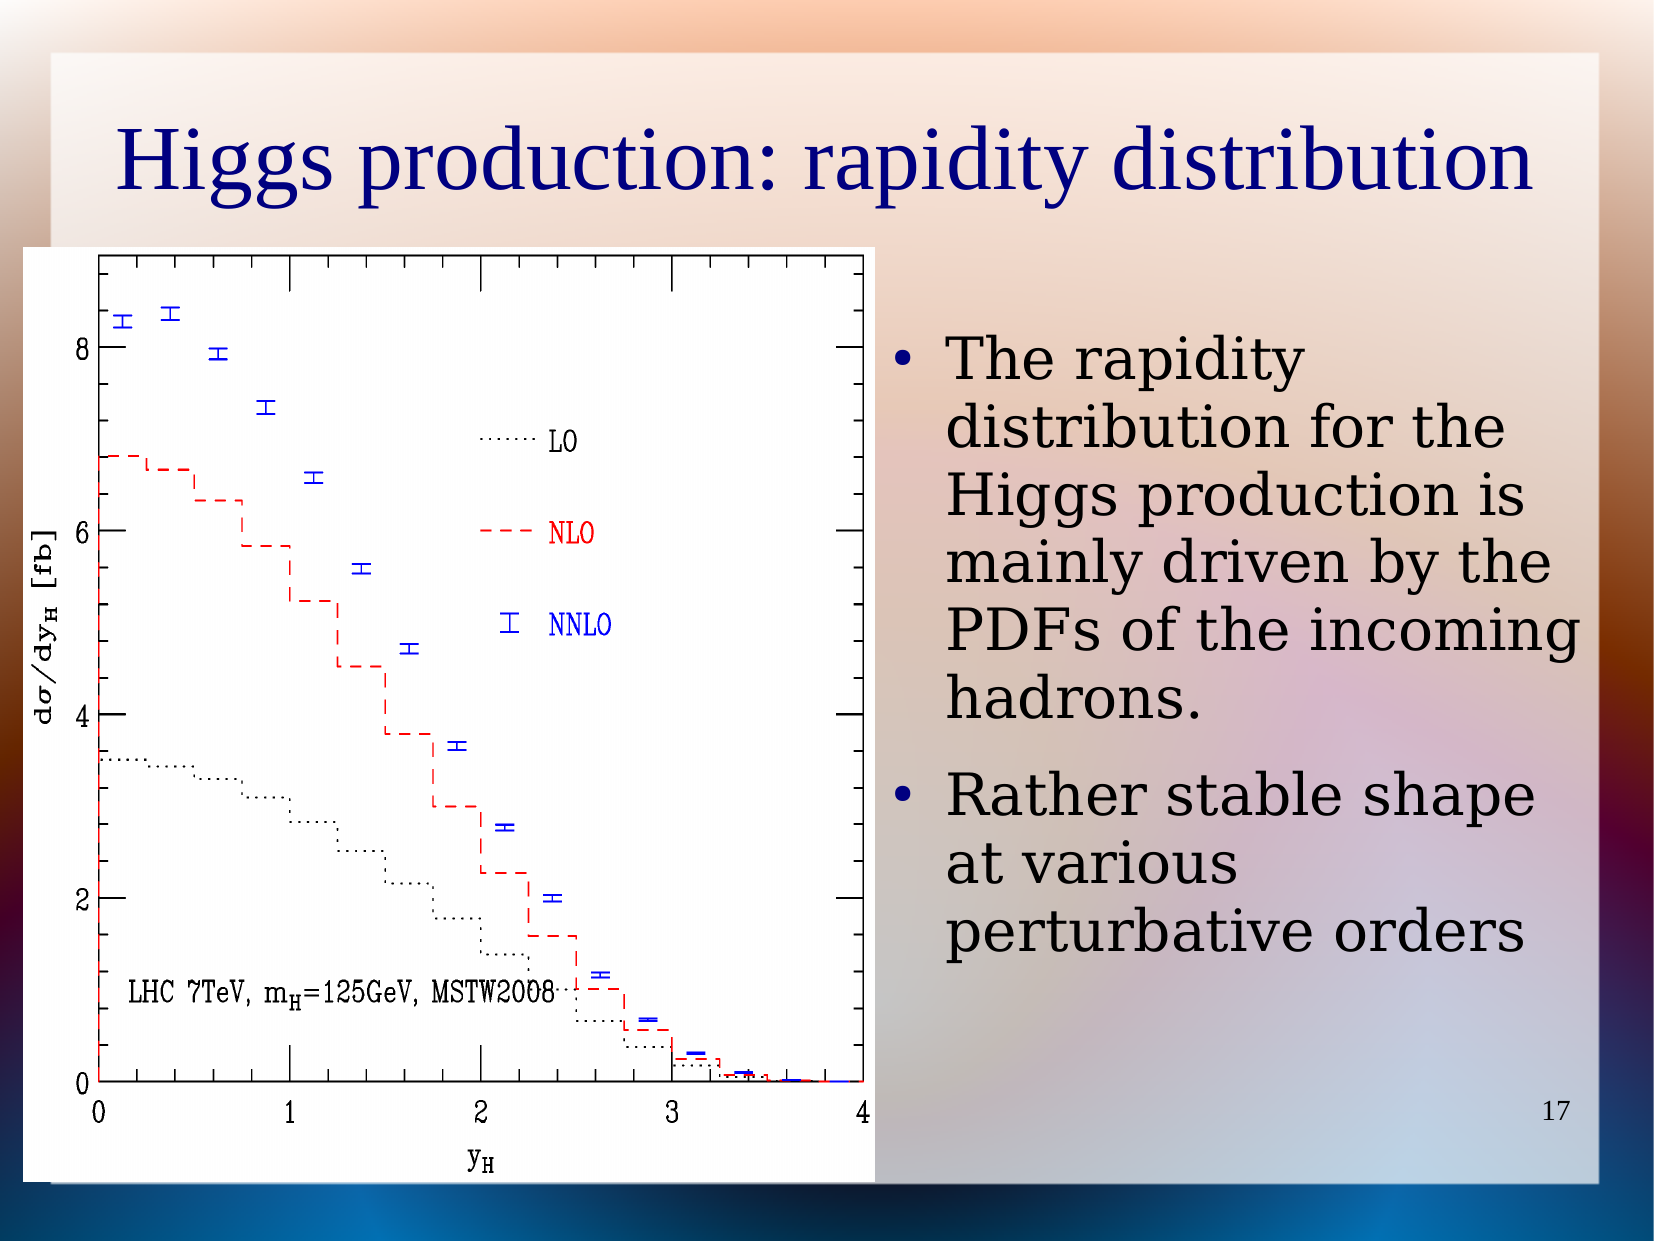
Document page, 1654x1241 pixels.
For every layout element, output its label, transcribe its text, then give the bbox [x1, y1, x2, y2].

picture [0, 0, 1654, 1241]
title Higgs production: rapidity distribution [82, 55, 1571, 263]
list The rapidity distribution for the Higgs production is mainly driven by the PDFs of the incoming hadrons. Rather stable shape at various perturbative orders [874, 325, 1601, 1045]
